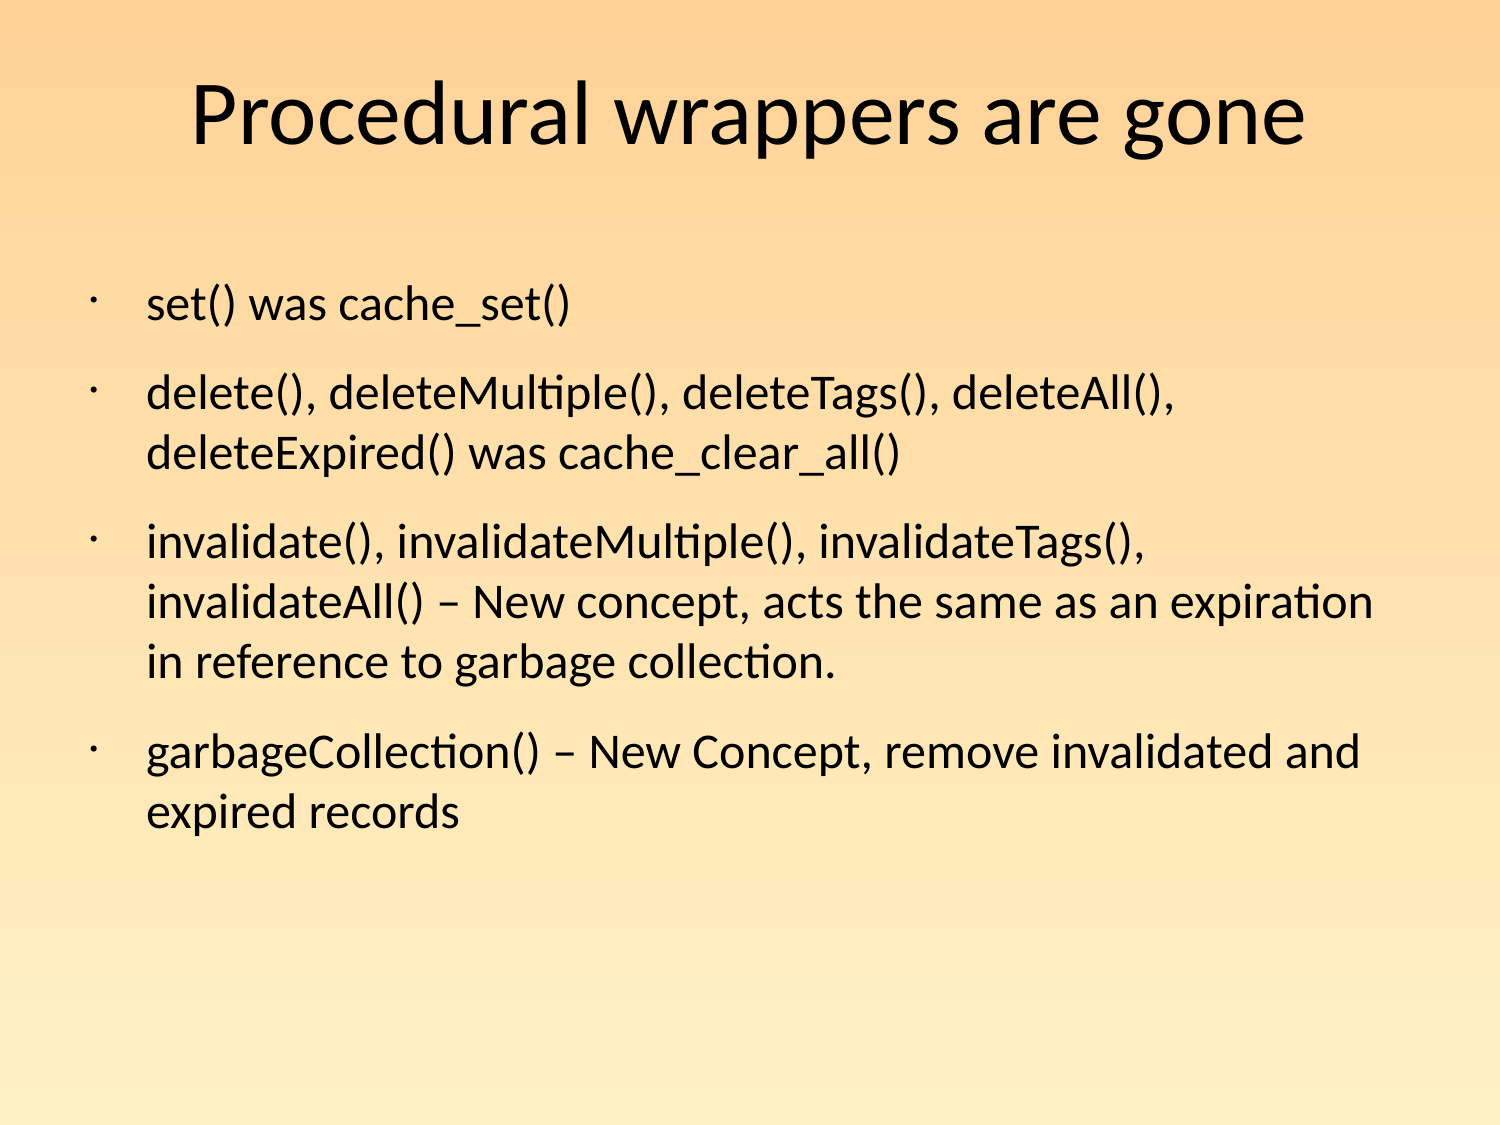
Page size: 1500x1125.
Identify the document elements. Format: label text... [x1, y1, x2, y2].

list set() was cache_set() delete(), deleteMultiple(), deleteTags(), deleteAll(), deleteExpired() was cache_clear_all() invalidate(), invalidateMultiple(), invalidateTags(), invalidateAll() – New concept, acts the same as an expiration in reference to garbage collection. garbageCollection() – New Concept, remove invalidated and expired records [75, 262, 1425, 1005]
title Procedural wrappers are gone [75, 45, 1425, 233]
